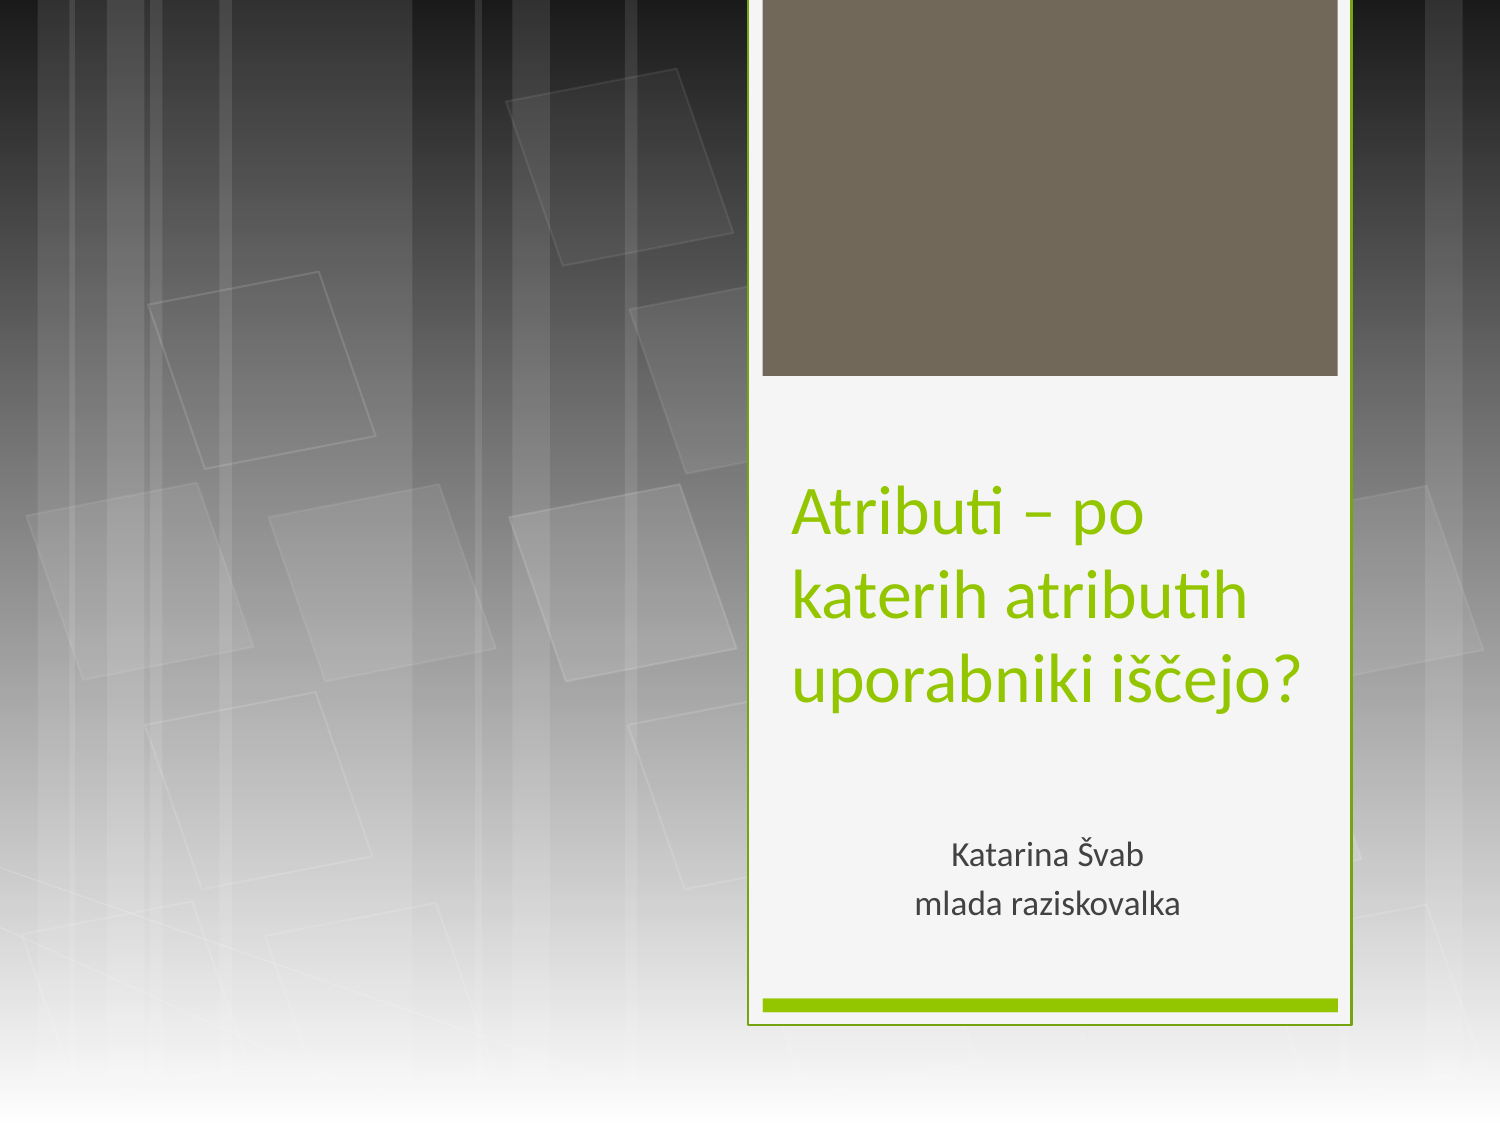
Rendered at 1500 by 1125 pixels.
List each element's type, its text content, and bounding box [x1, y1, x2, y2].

subtitle Katarina Švab mlada raziskovalka [776, 725, 1320, 933]
title Atributi – po katerih atributih uporabniki iščejo? [776, 444, 1320, 724]
